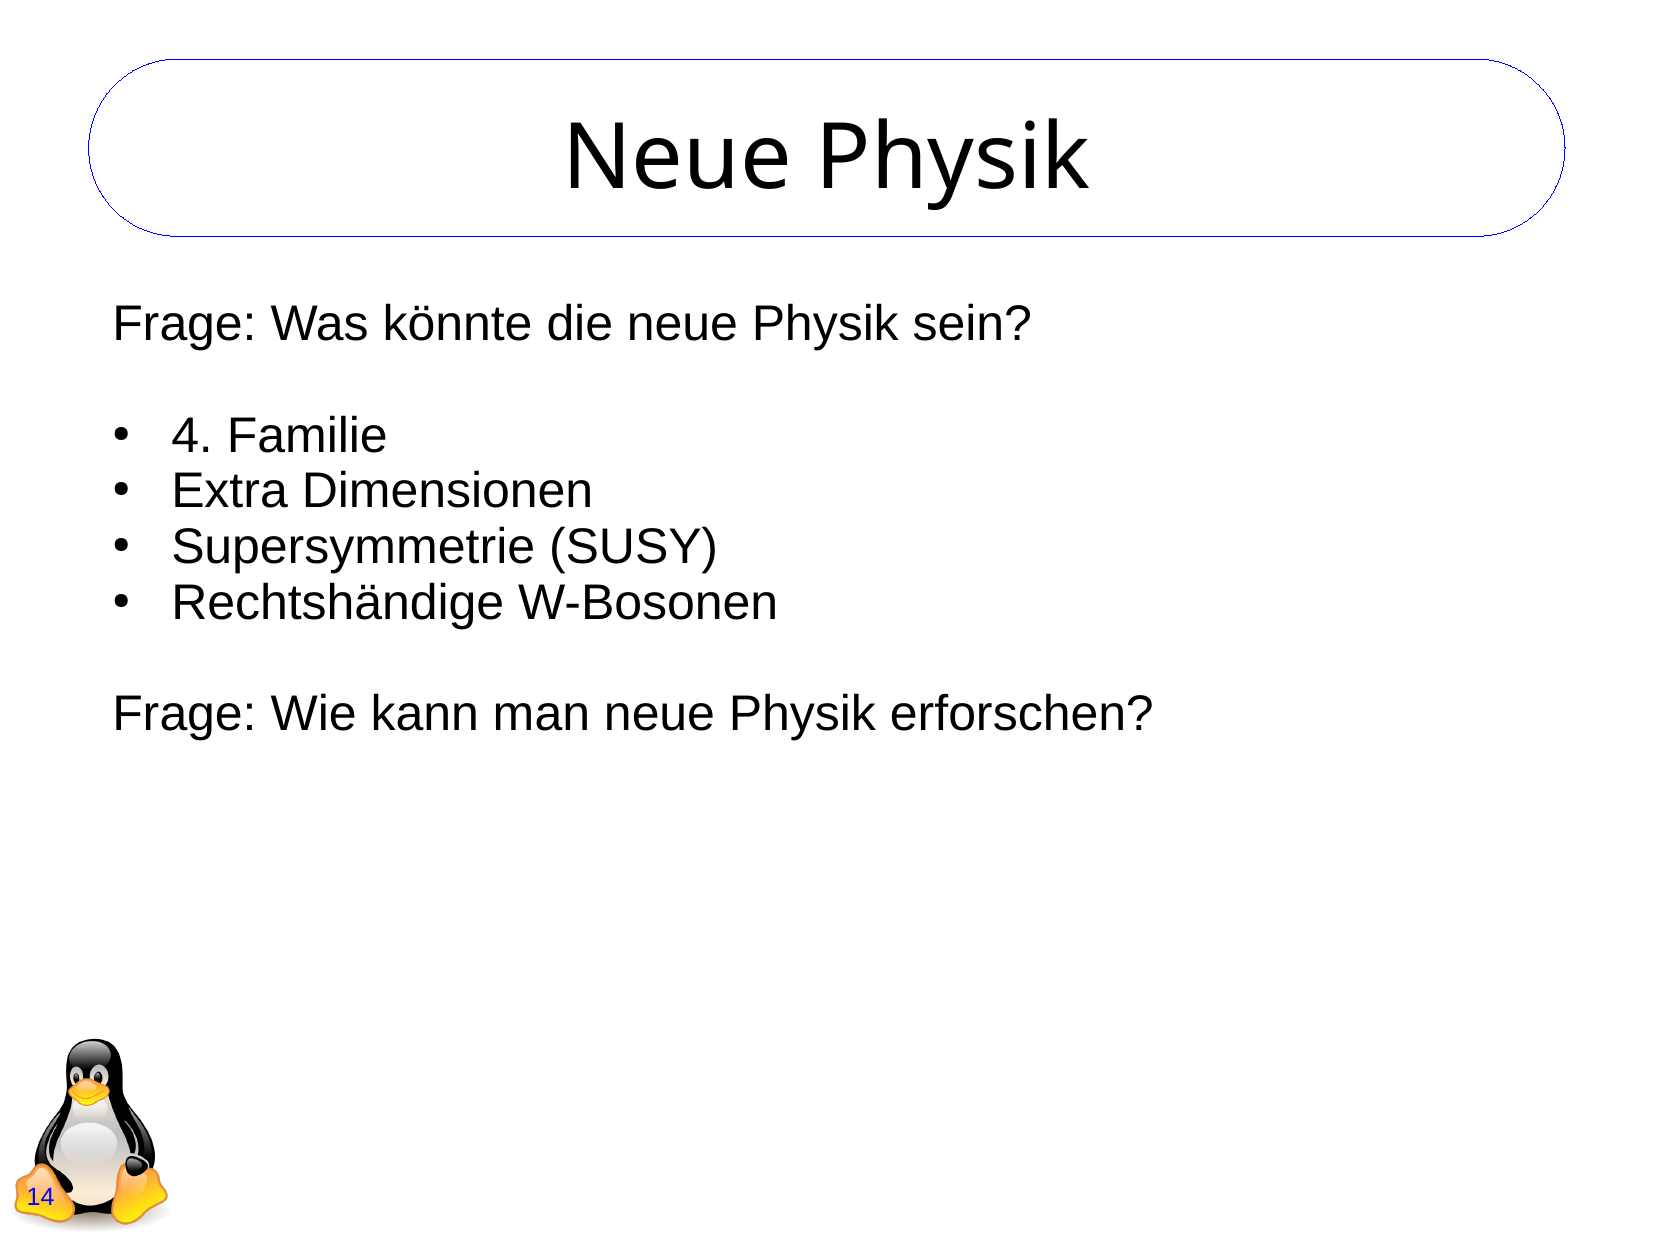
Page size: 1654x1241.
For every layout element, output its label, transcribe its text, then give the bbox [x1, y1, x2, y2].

text_box Frage: Was könnte die neue Physik sein? 4. Familie Extra Dimensionen Supersymmetrie (SUSY) Rechtshändige W-Bosonen Frage: Wie kann man neue Physik erforschen? [112, 295, 1536, 916]
title Neue Physik [82, 56, 1571, 250]
picture [2, 1030, 178, 1241]
